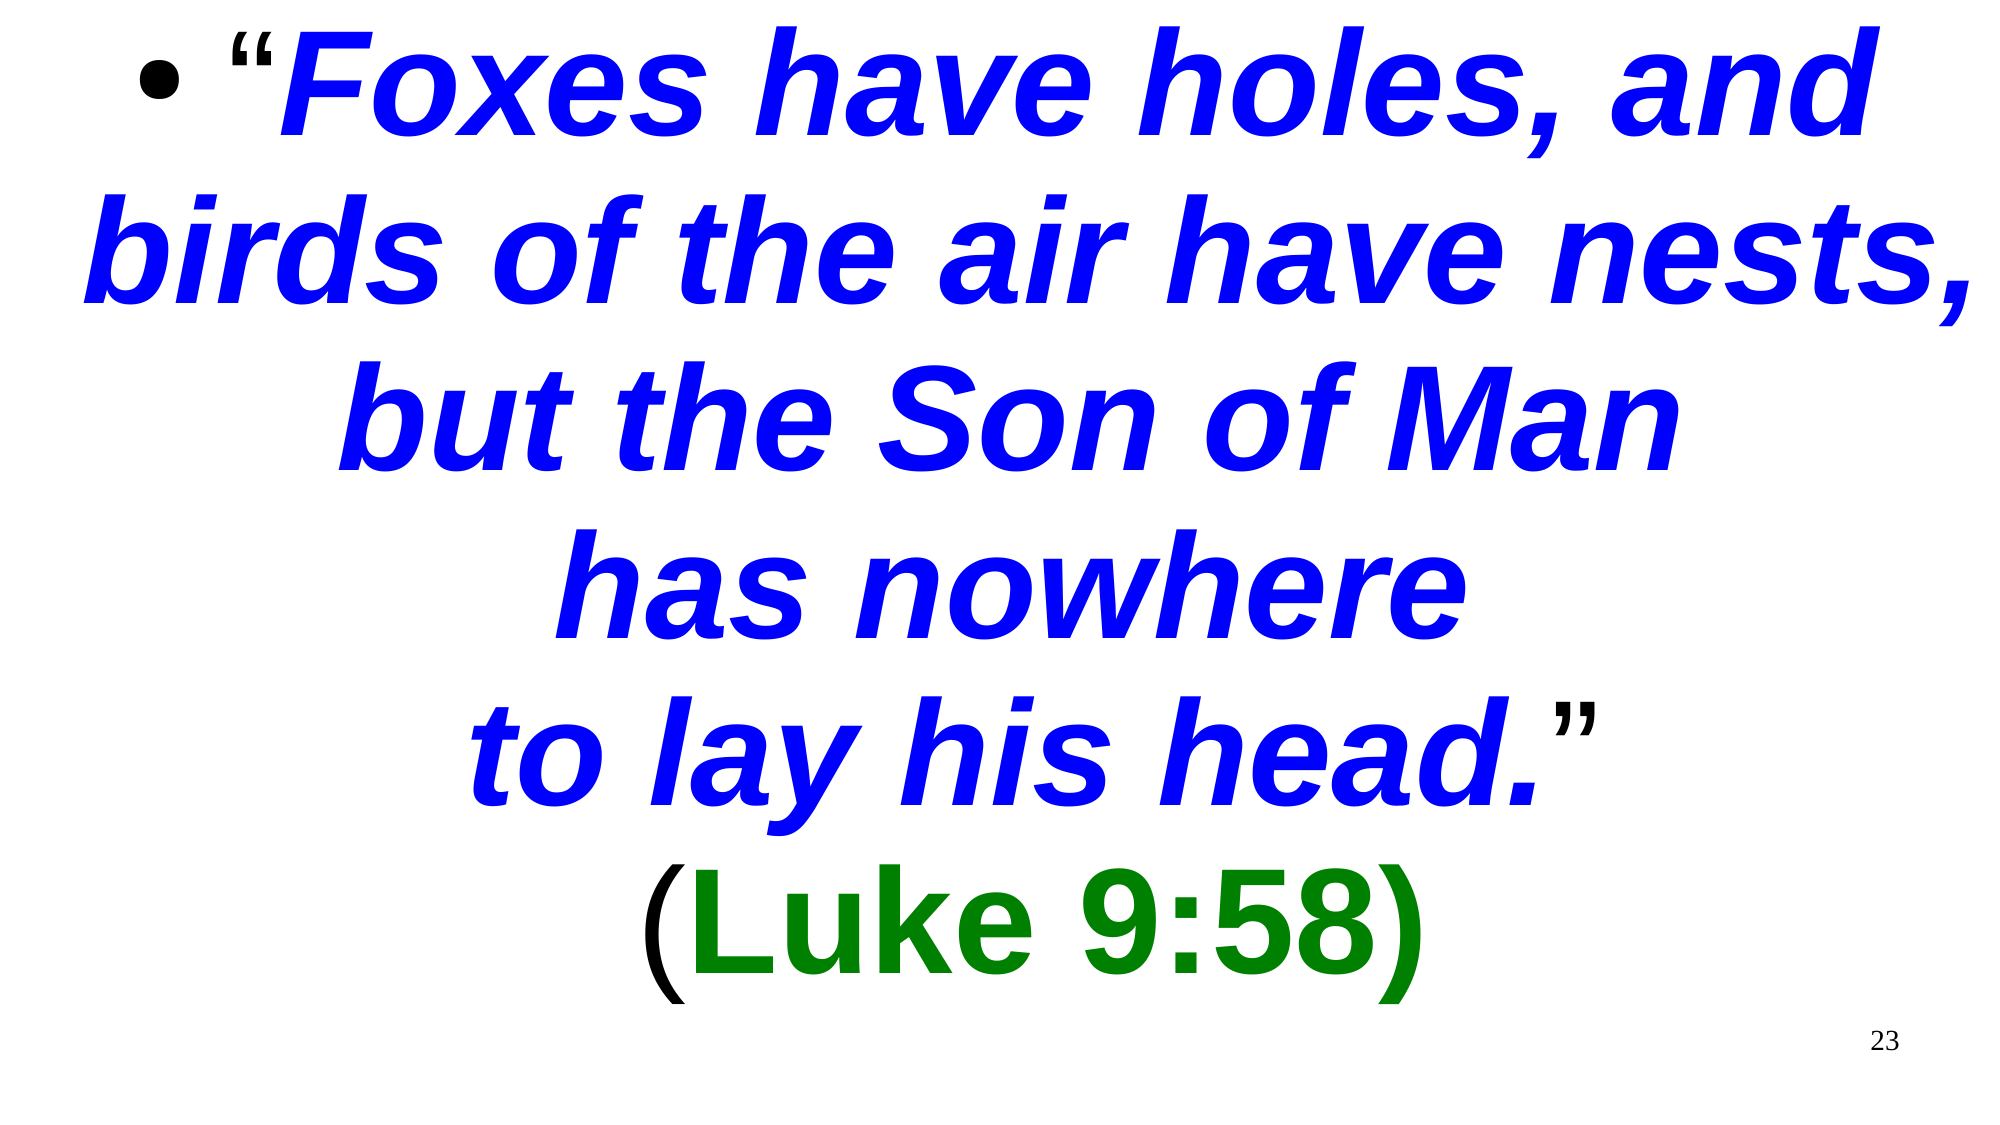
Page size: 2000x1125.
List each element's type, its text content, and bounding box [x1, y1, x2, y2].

list “Foxes have holes, and birds of the air have nests, but the Son of Man has nowhere to lay his head.” (Luke 9:58) [0, 0, 1996, 1123]
